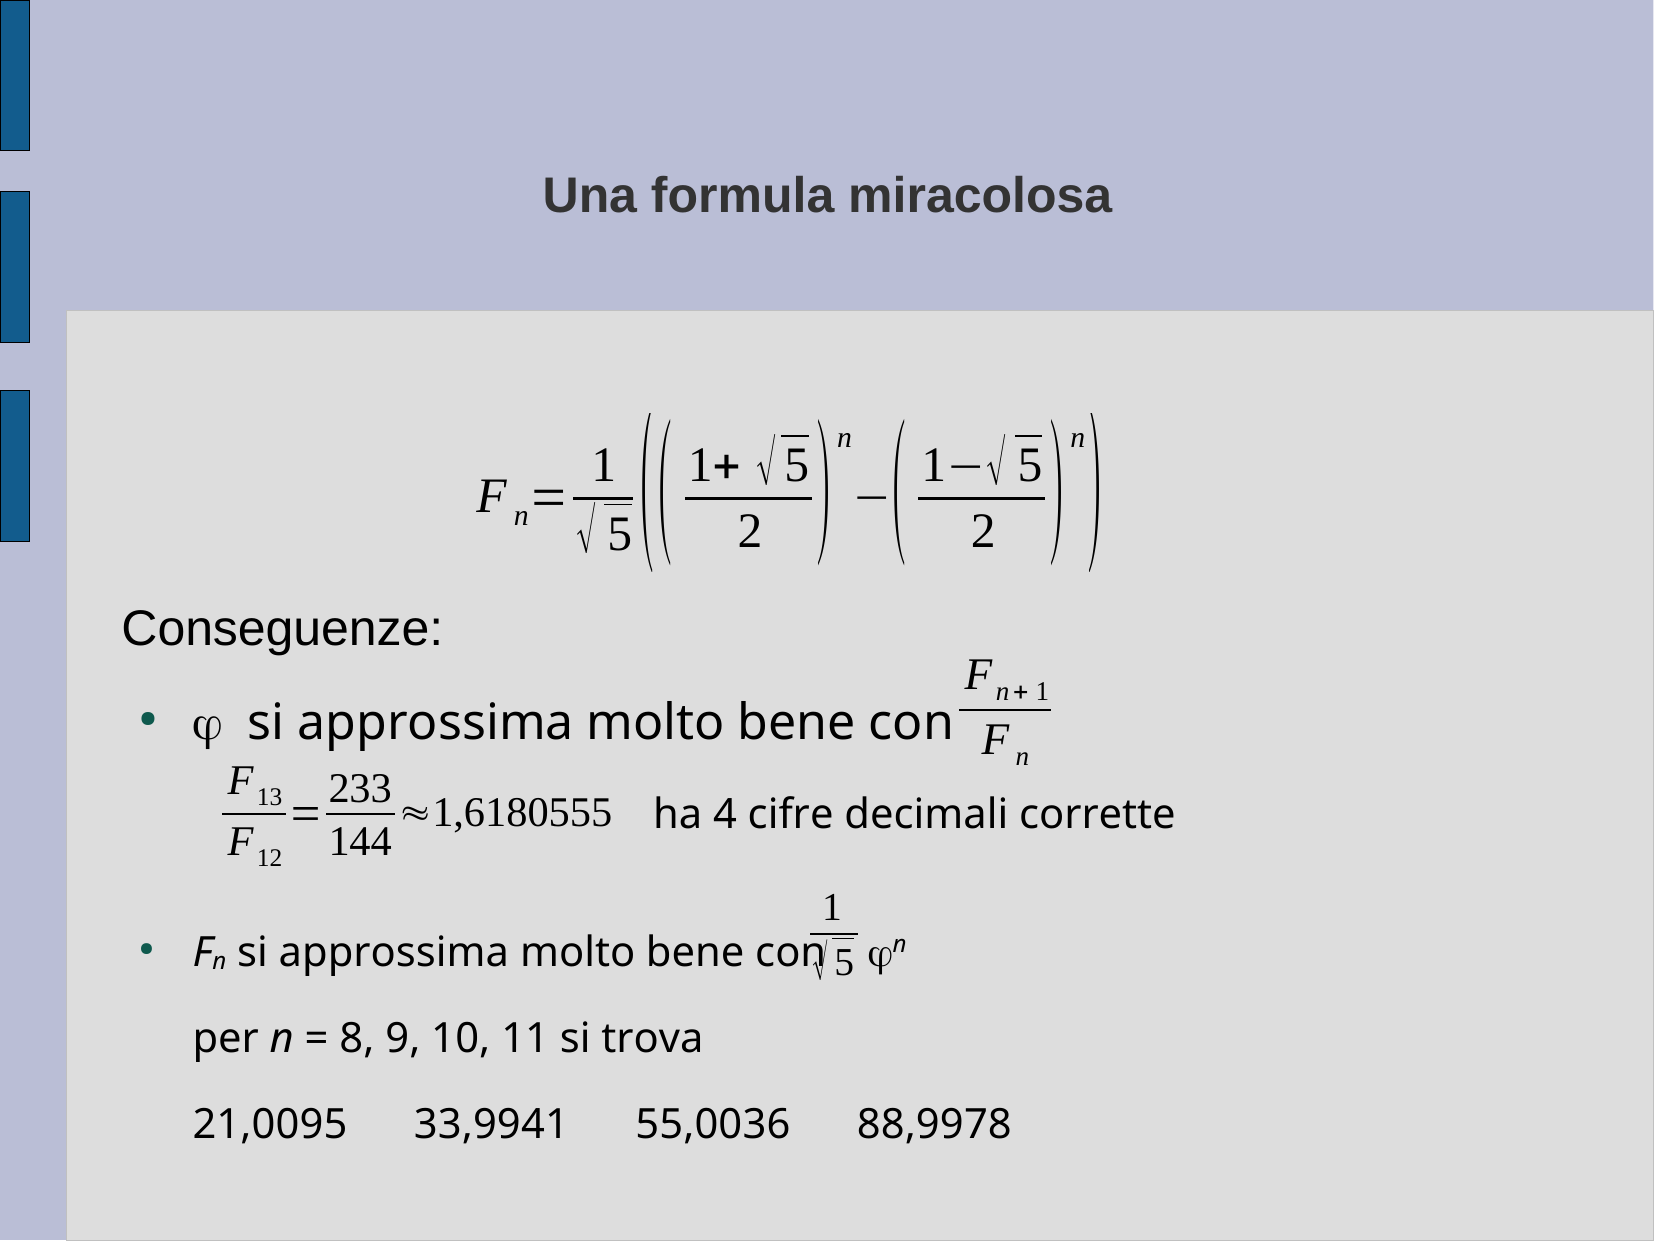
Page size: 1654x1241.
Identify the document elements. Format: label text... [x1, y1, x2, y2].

chart [797, 885, 869, 986]
title Una formula miracolosa [121, 91, 1534, 299]
chart [460, 413, 1123, 572]
chart [944, 649, 1063, 773]
chart [209, 757, 623, 873]
list Conseguenze: j si approssima molto bene con ha 4 cifre decimali corrette Fn si approssima molto bene con jn per n = 8, 9, 10, 11 si trova 21,0095 33,9941 55,0036 88,9978 [121, 344, 1534, 1127]
